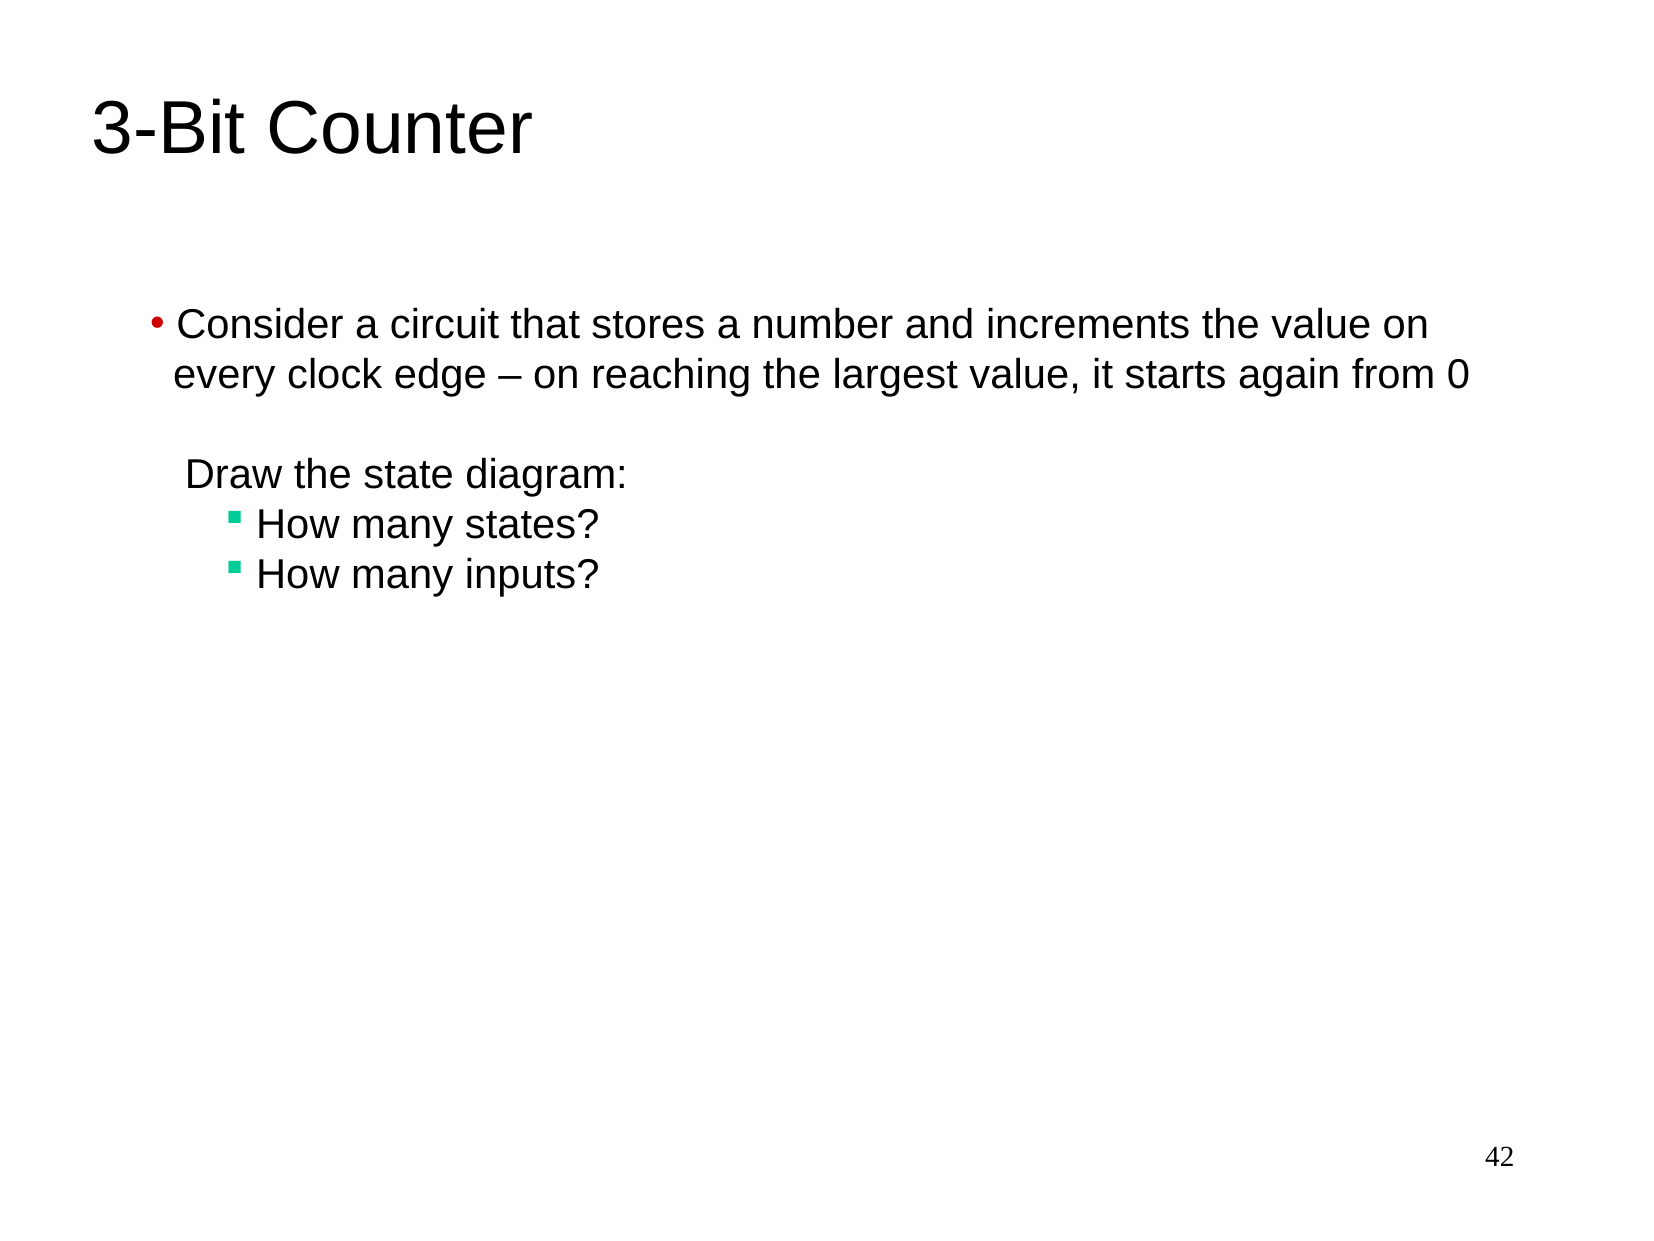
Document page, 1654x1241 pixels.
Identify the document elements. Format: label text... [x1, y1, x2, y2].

text_box <number> [1185, 1129, 1530, 1213]
text_box Consider a circuit that stores a number and increments the value on every clock edge – on reaching the largest value, it starts again from 0 Draw the state diagram: How many states? How many inputs? [135, 289, 1486, 605]
text_box 3-Bit Counter [76, 71, 549, 177]
